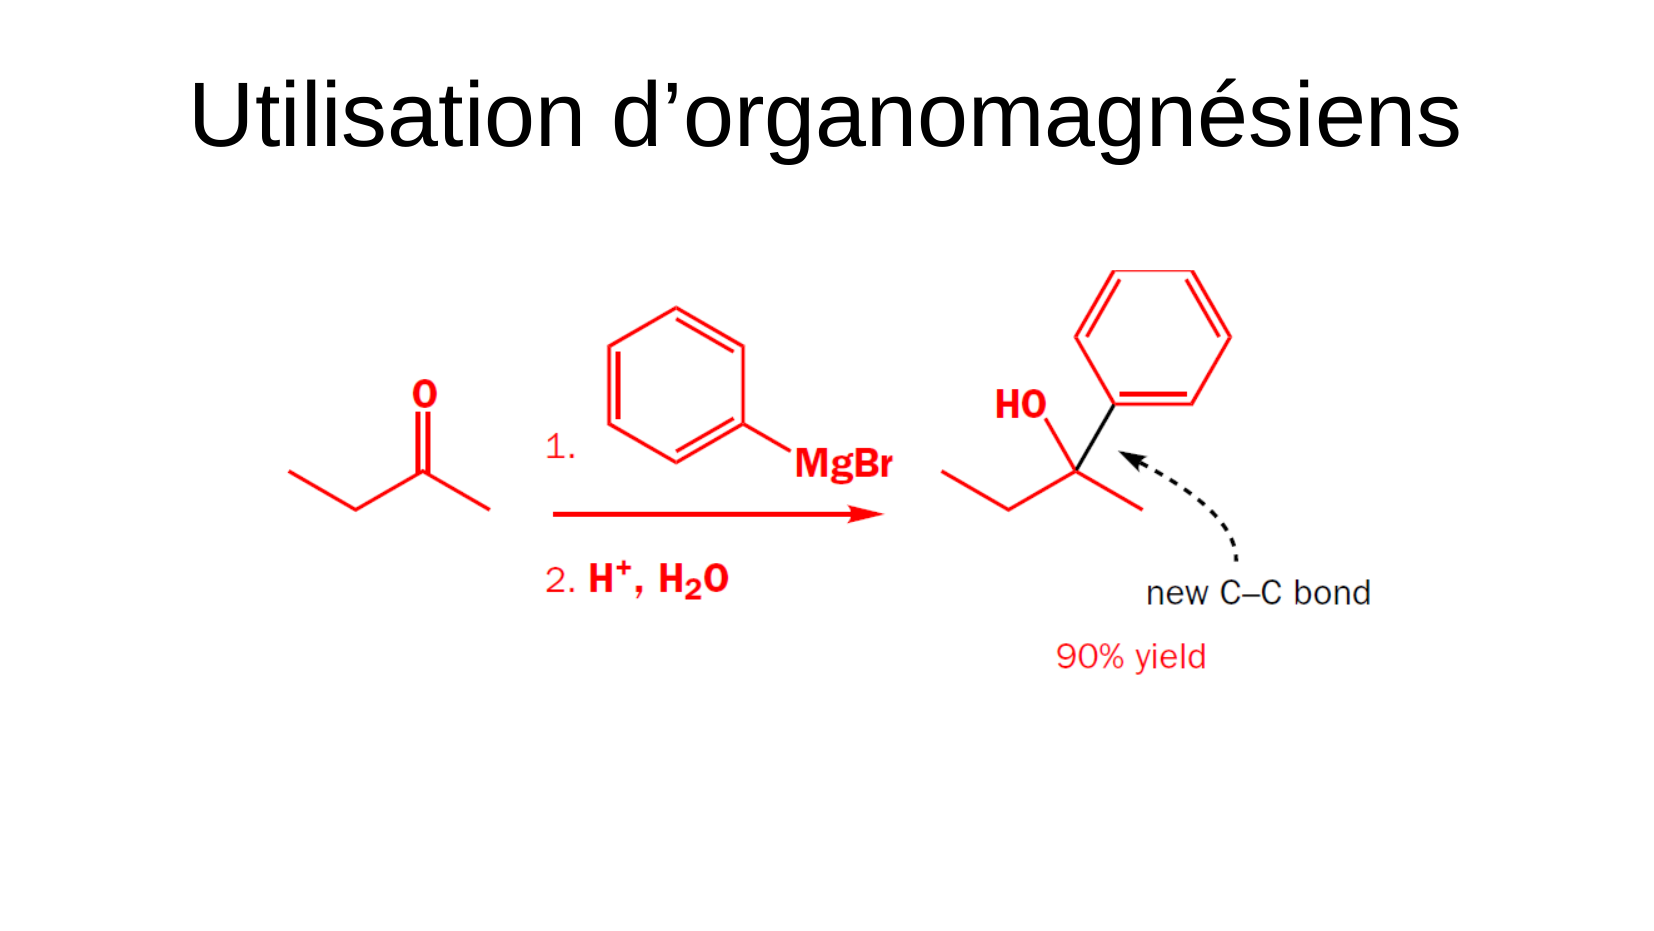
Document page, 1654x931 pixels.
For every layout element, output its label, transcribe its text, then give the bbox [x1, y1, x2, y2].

title Utilisation d’organomagnésiens [82, 37, 1571, 193]
picture [243, 254, 1421, 681]
